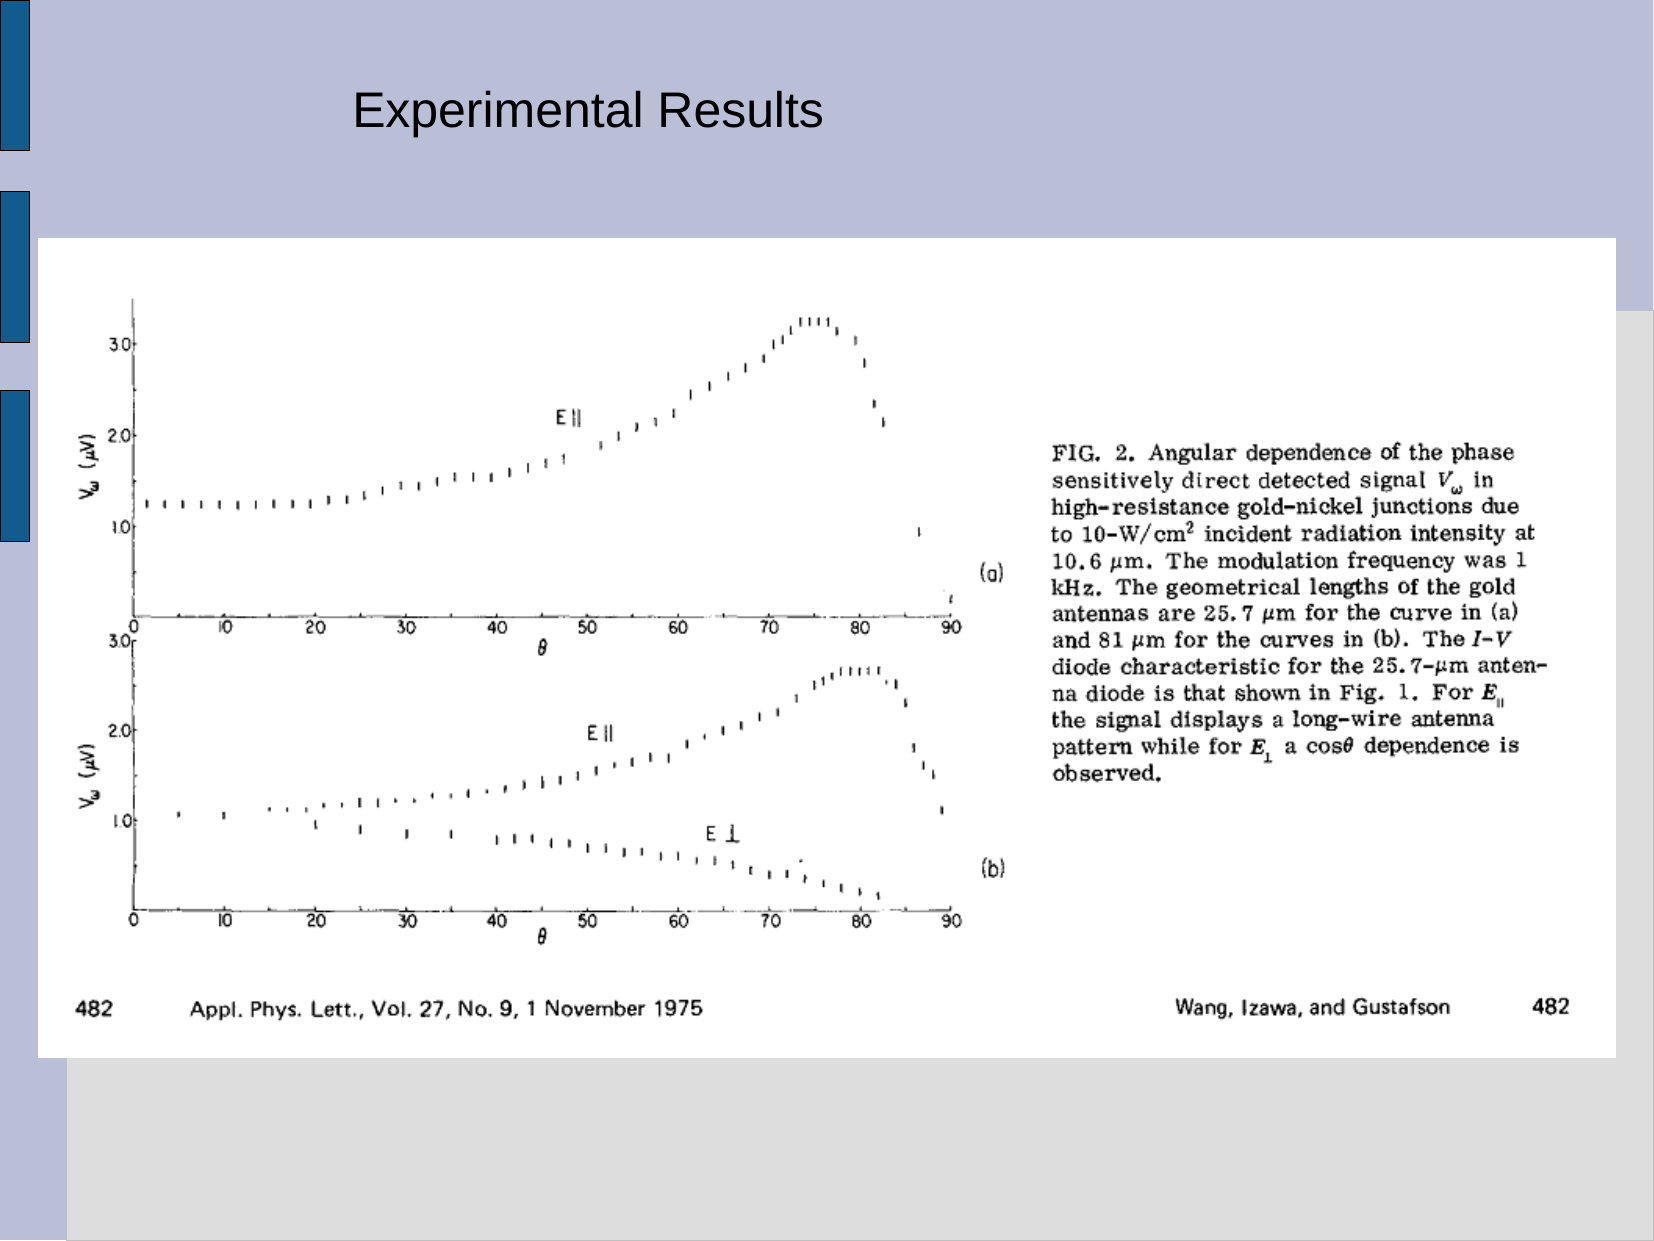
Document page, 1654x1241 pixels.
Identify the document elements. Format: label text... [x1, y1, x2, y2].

text_box Experimental Results [337, 75, 839, 146]
picture [38, 238, 1616, 1058]
